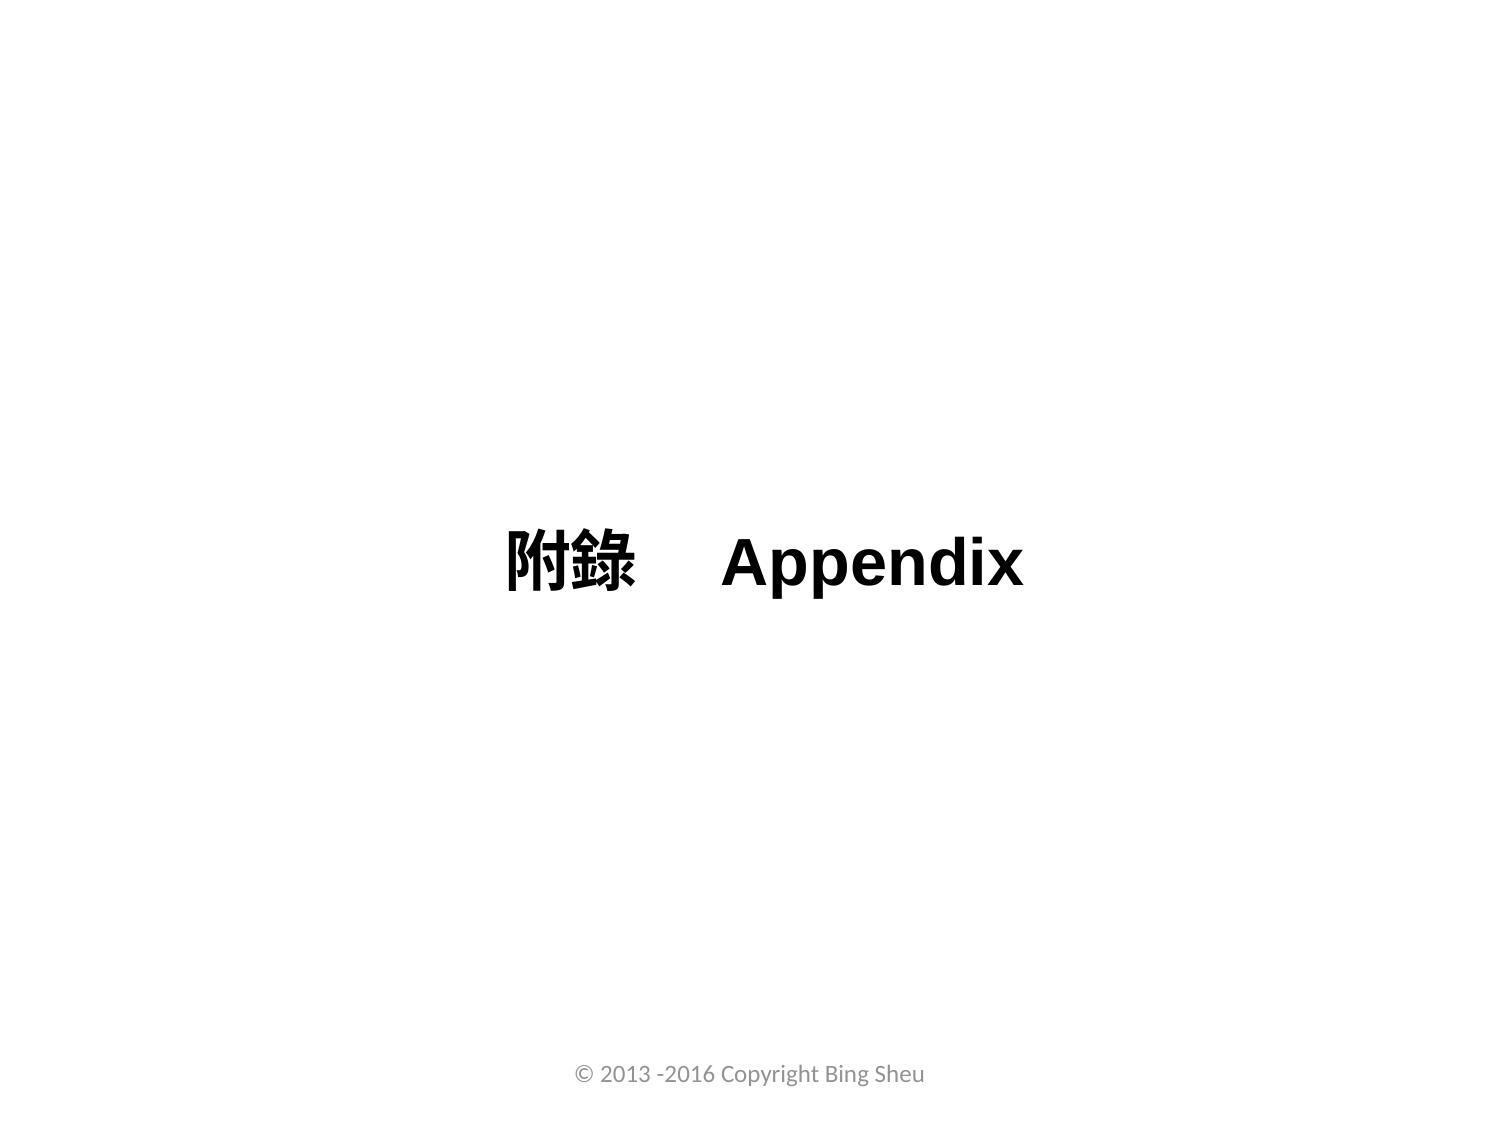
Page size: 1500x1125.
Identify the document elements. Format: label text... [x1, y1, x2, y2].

footer © 2013 -2016 Copyright Bing Sheu [512, 1042, 988, 1103]
text_box 附錄 Appendix [51, 511, 1477, 607]
